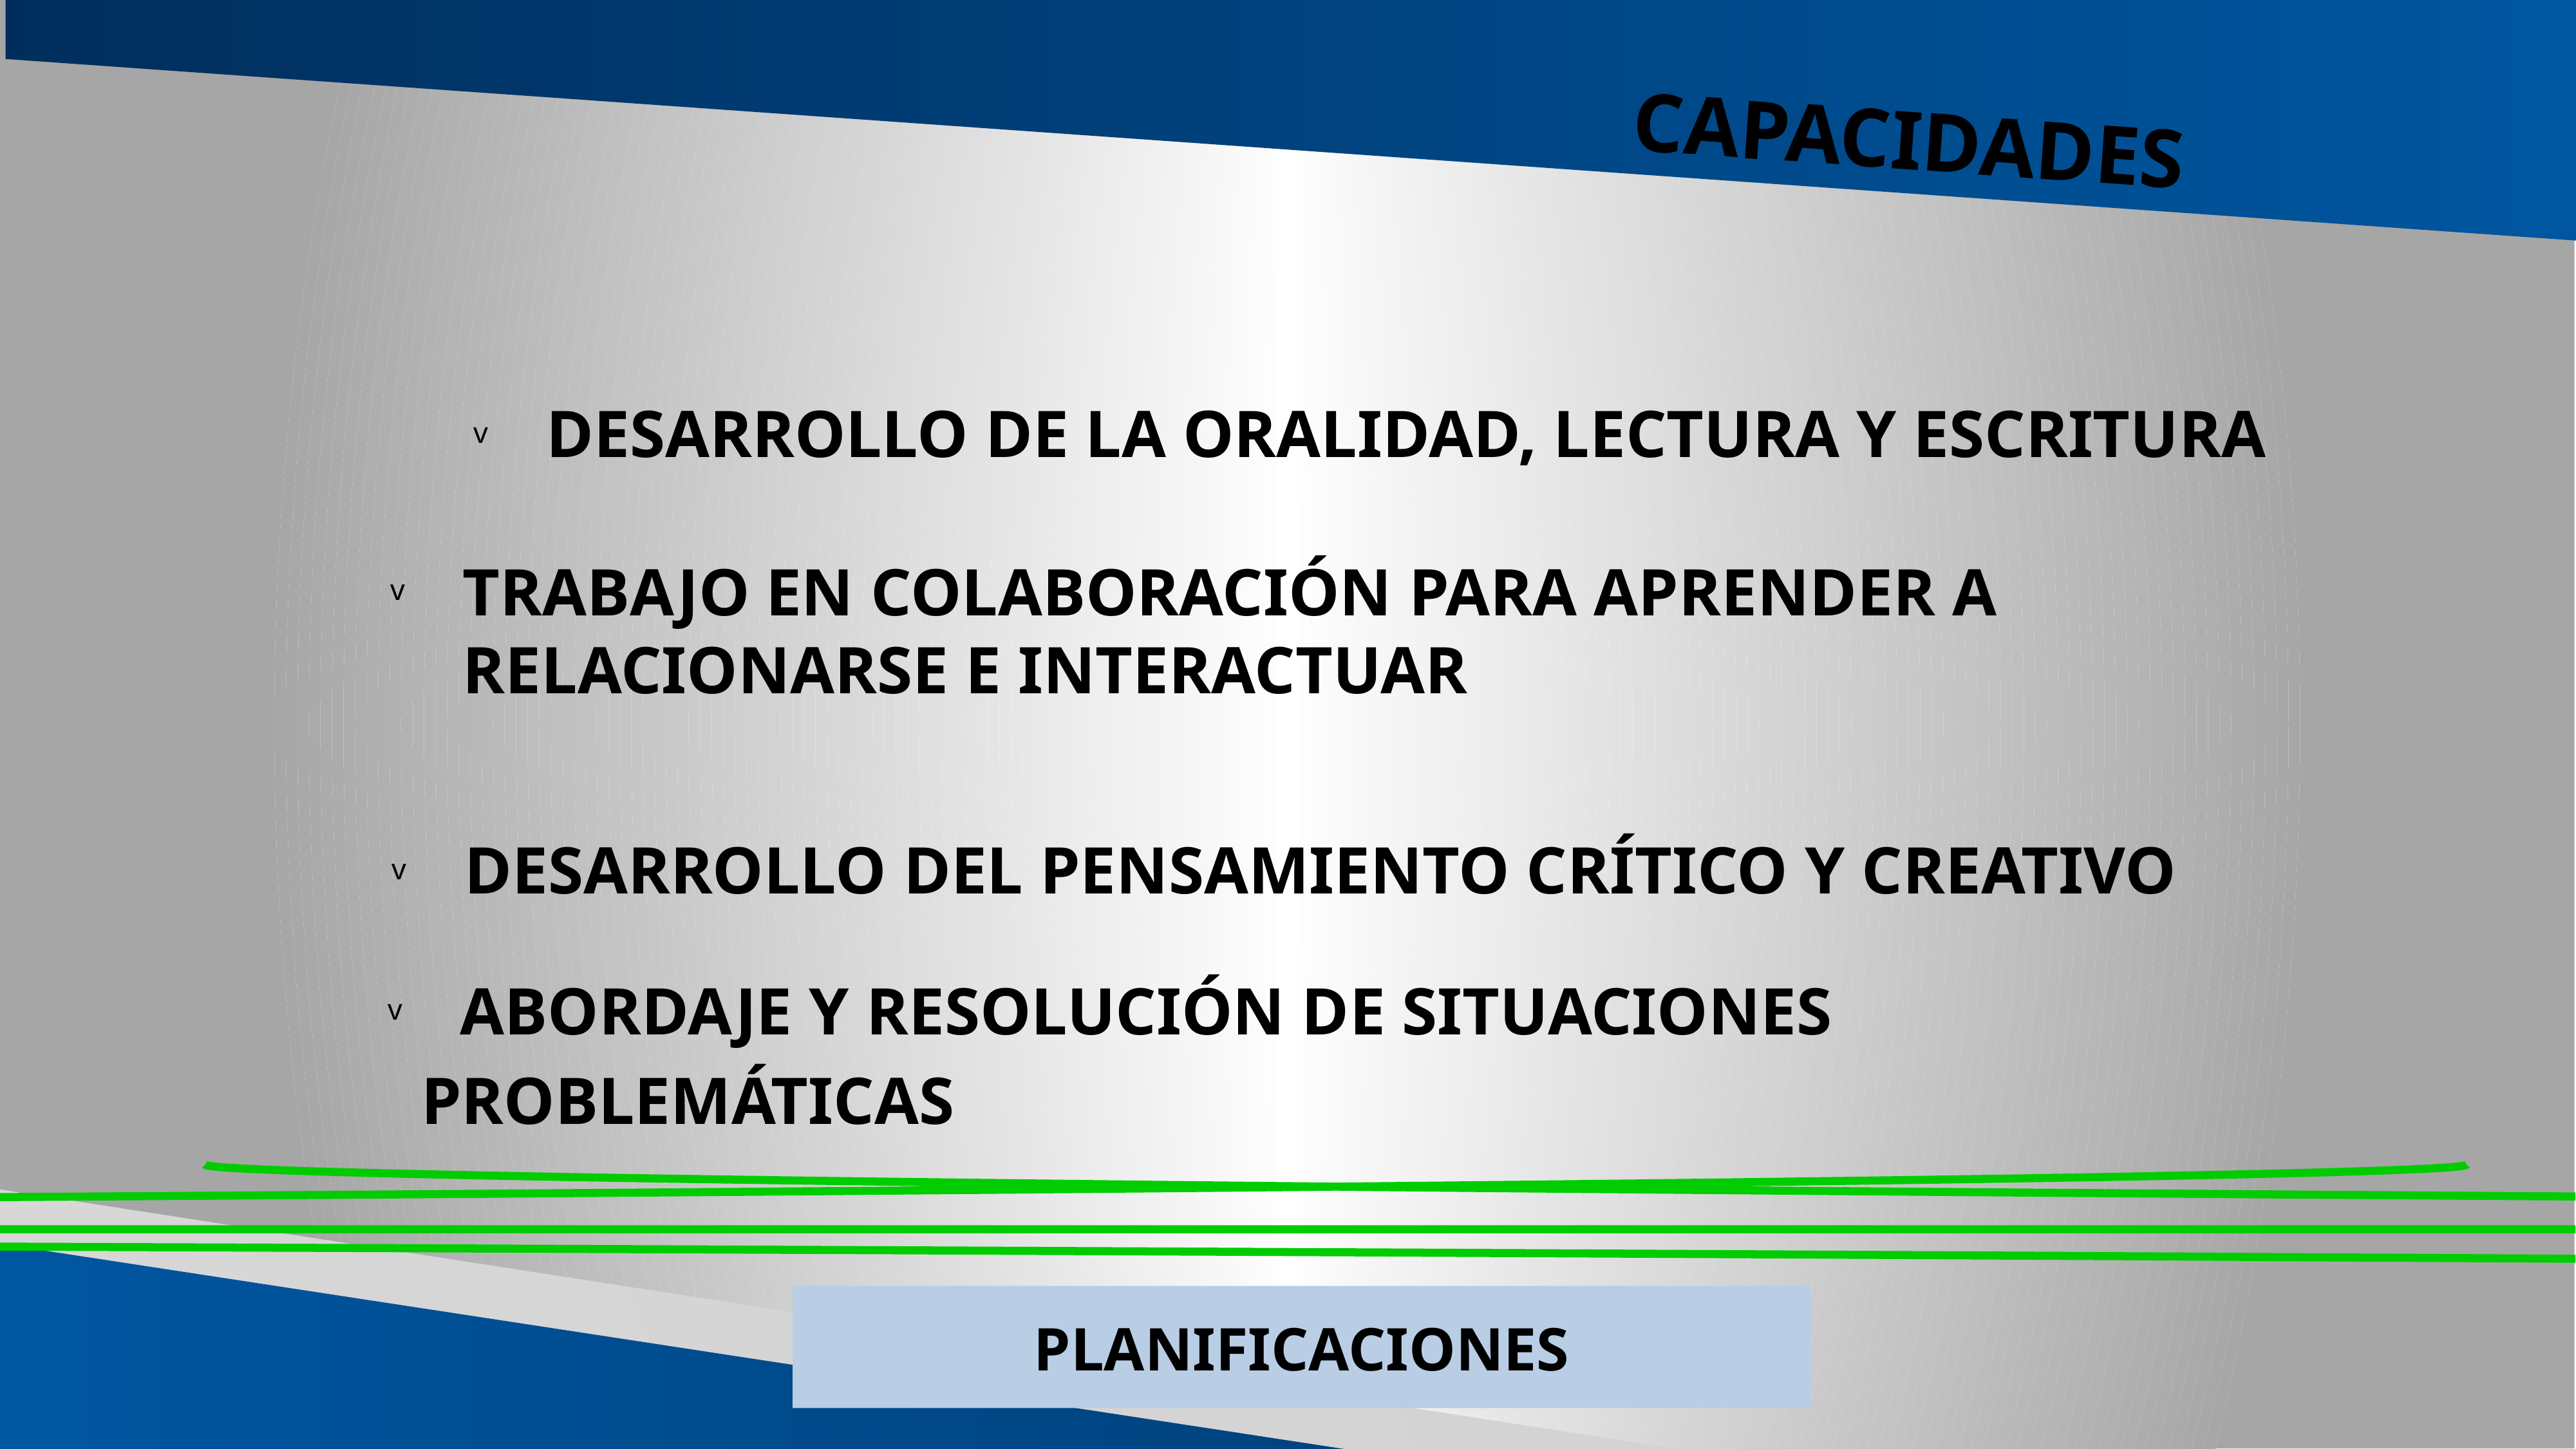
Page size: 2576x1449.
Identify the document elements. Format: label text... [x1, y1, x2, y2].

text_box DESARROLLO DEL PENSAMIENTO CRÍTICO Y CREATIVO [382, 825, 2358, 912]
text_box [0, 1189, 22, 1193]
text_box [0, 1201, 230, 1225]
text_box CAPACIDADES [1620, 16, 2202, 210]
text_box PLANIFICACIONES [793, 1285, 1811, 1408]
text_box [0, 1251, 1678, 1449]
text_box ABORDAJE Y RESOLUCIÓN DE SITUACIONES PROBLEMÁTICAS [378, 966, 2355, 1142]
text_box DESARROLLO DE LA ORALIDAD, LECTURA Y ESCRITURA [382, 388, 2358, 476]
text_box TRABAJO EN COLABORACIÓN PARA APRENDER A RELACIONARSE E INTERACTUAR [381, 544, 2357, 711]
text_box [5, 0, 2576, 241]
text_box [0, 1233, 350, 1244]
